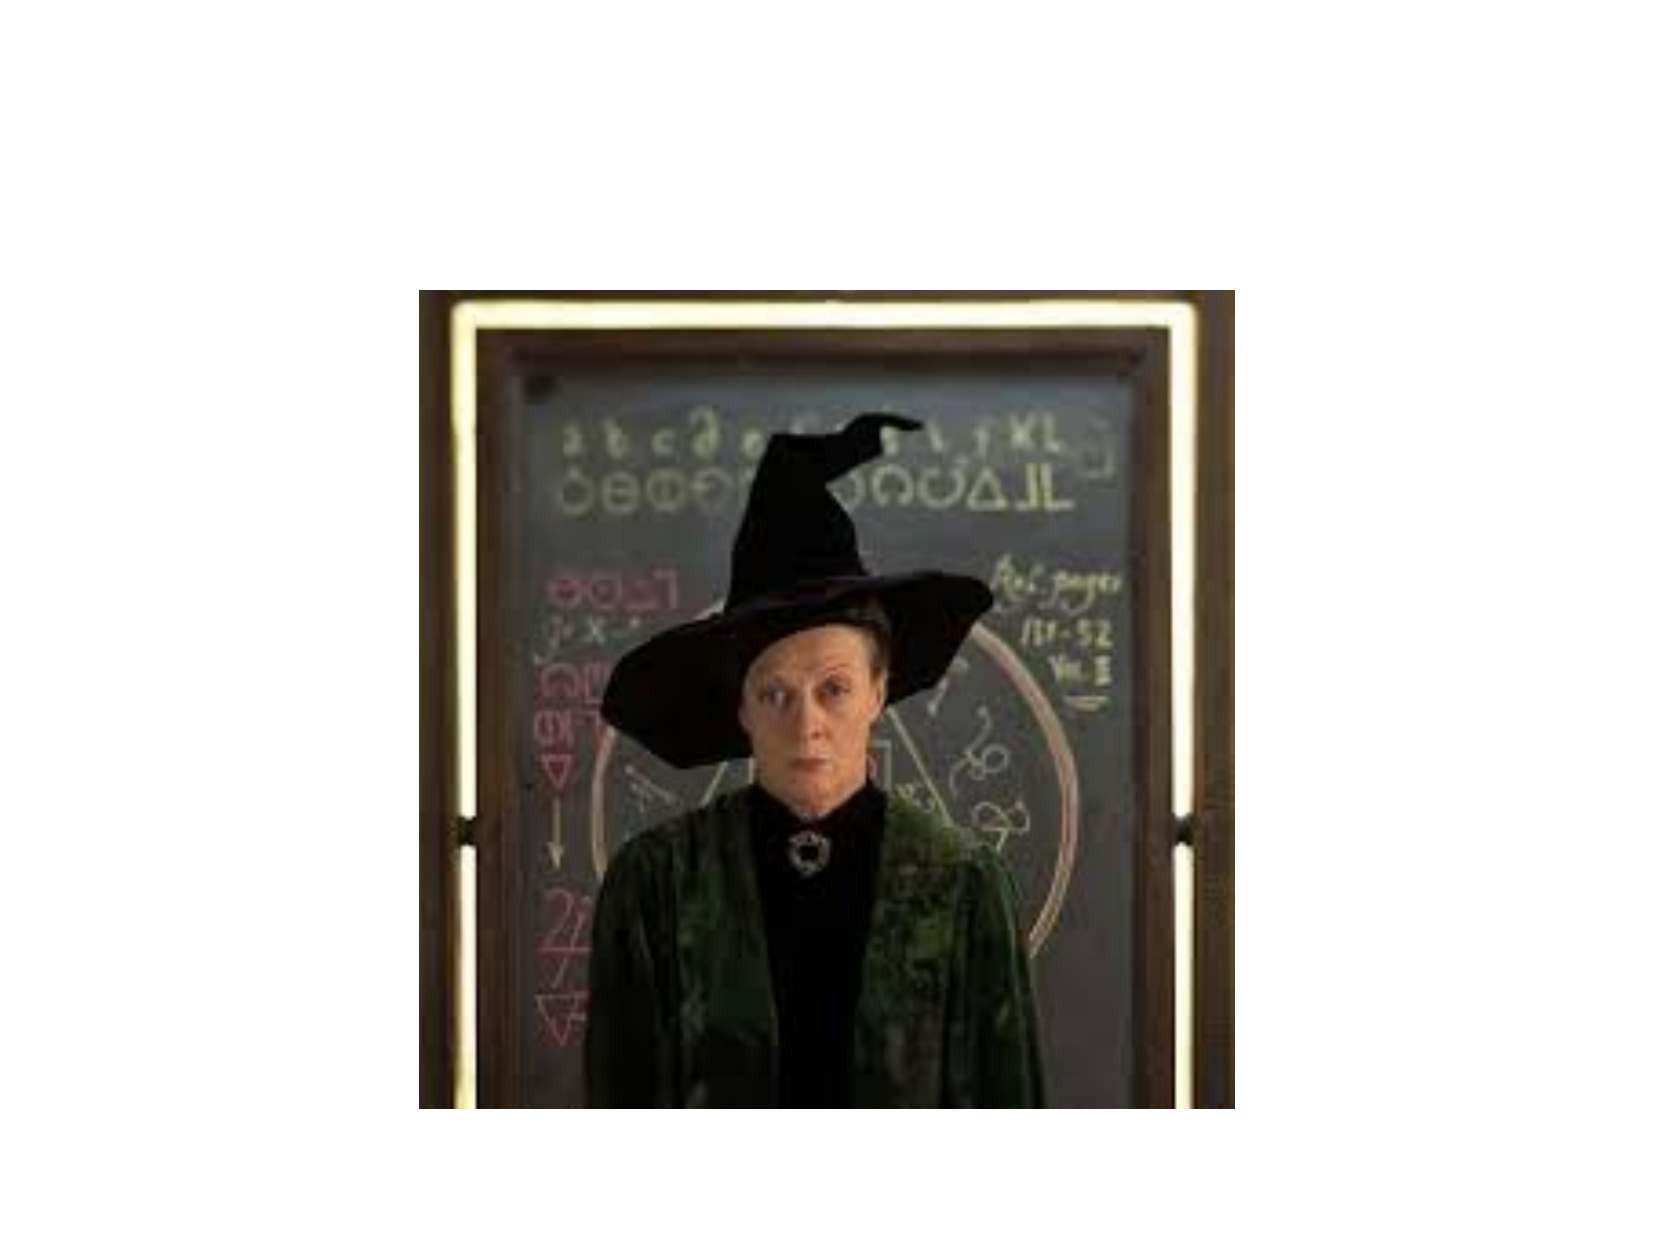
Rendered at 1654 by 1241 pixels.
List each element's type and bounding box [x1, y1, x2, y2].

picture [419, 290, 1235, 1109]
